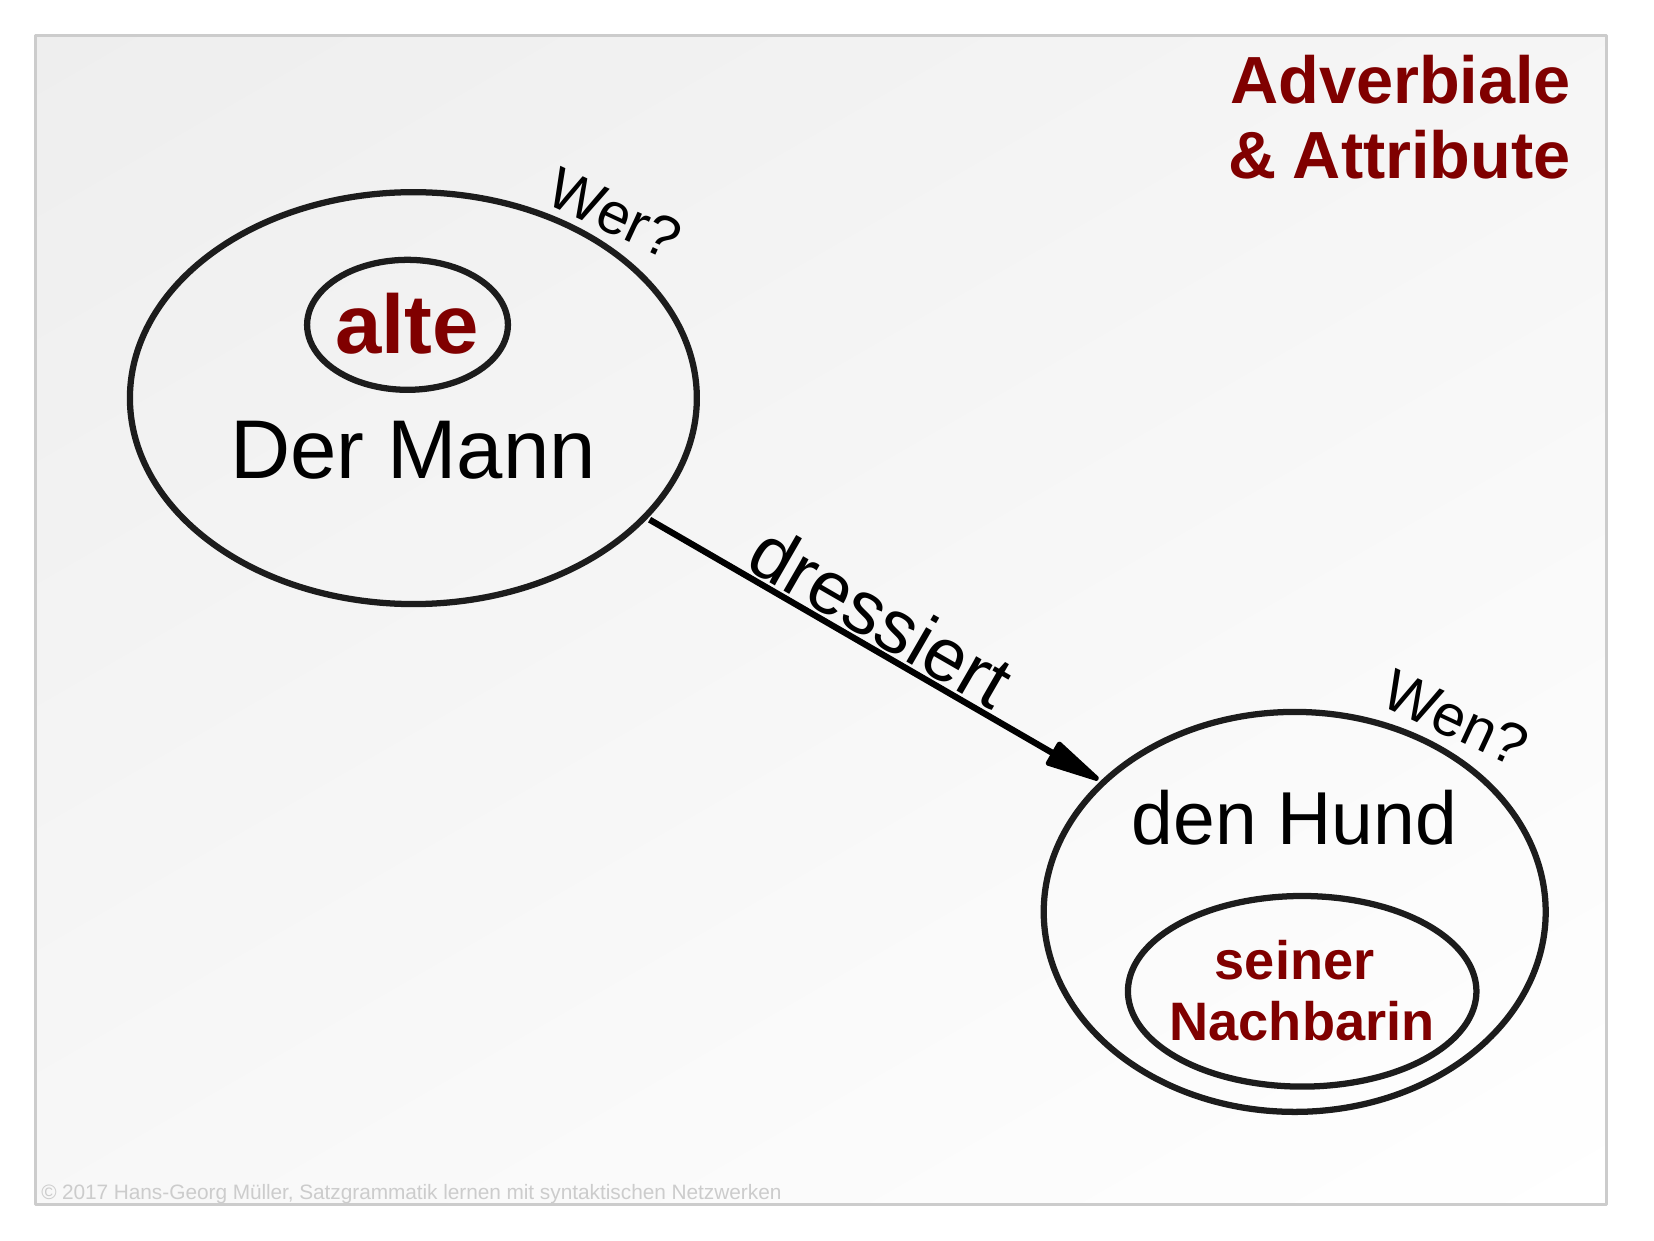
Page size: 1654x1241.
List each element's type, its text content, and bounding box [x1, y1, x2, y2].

title Adverbiale & Attribute [82, 43, 1571, 193]
text_box seiner Nachbarin [1127, 895, 1477, 1087]
text_box Wer? [519, 141, 738, 304]
text_box Wen? [1357, 643, 1578, 804]
text_box den Hund [1043, 711, 1546, 1112]
text_box Der Mann [129, 192, 697, 605]
text_box alte [307, 259, 508, 390]
